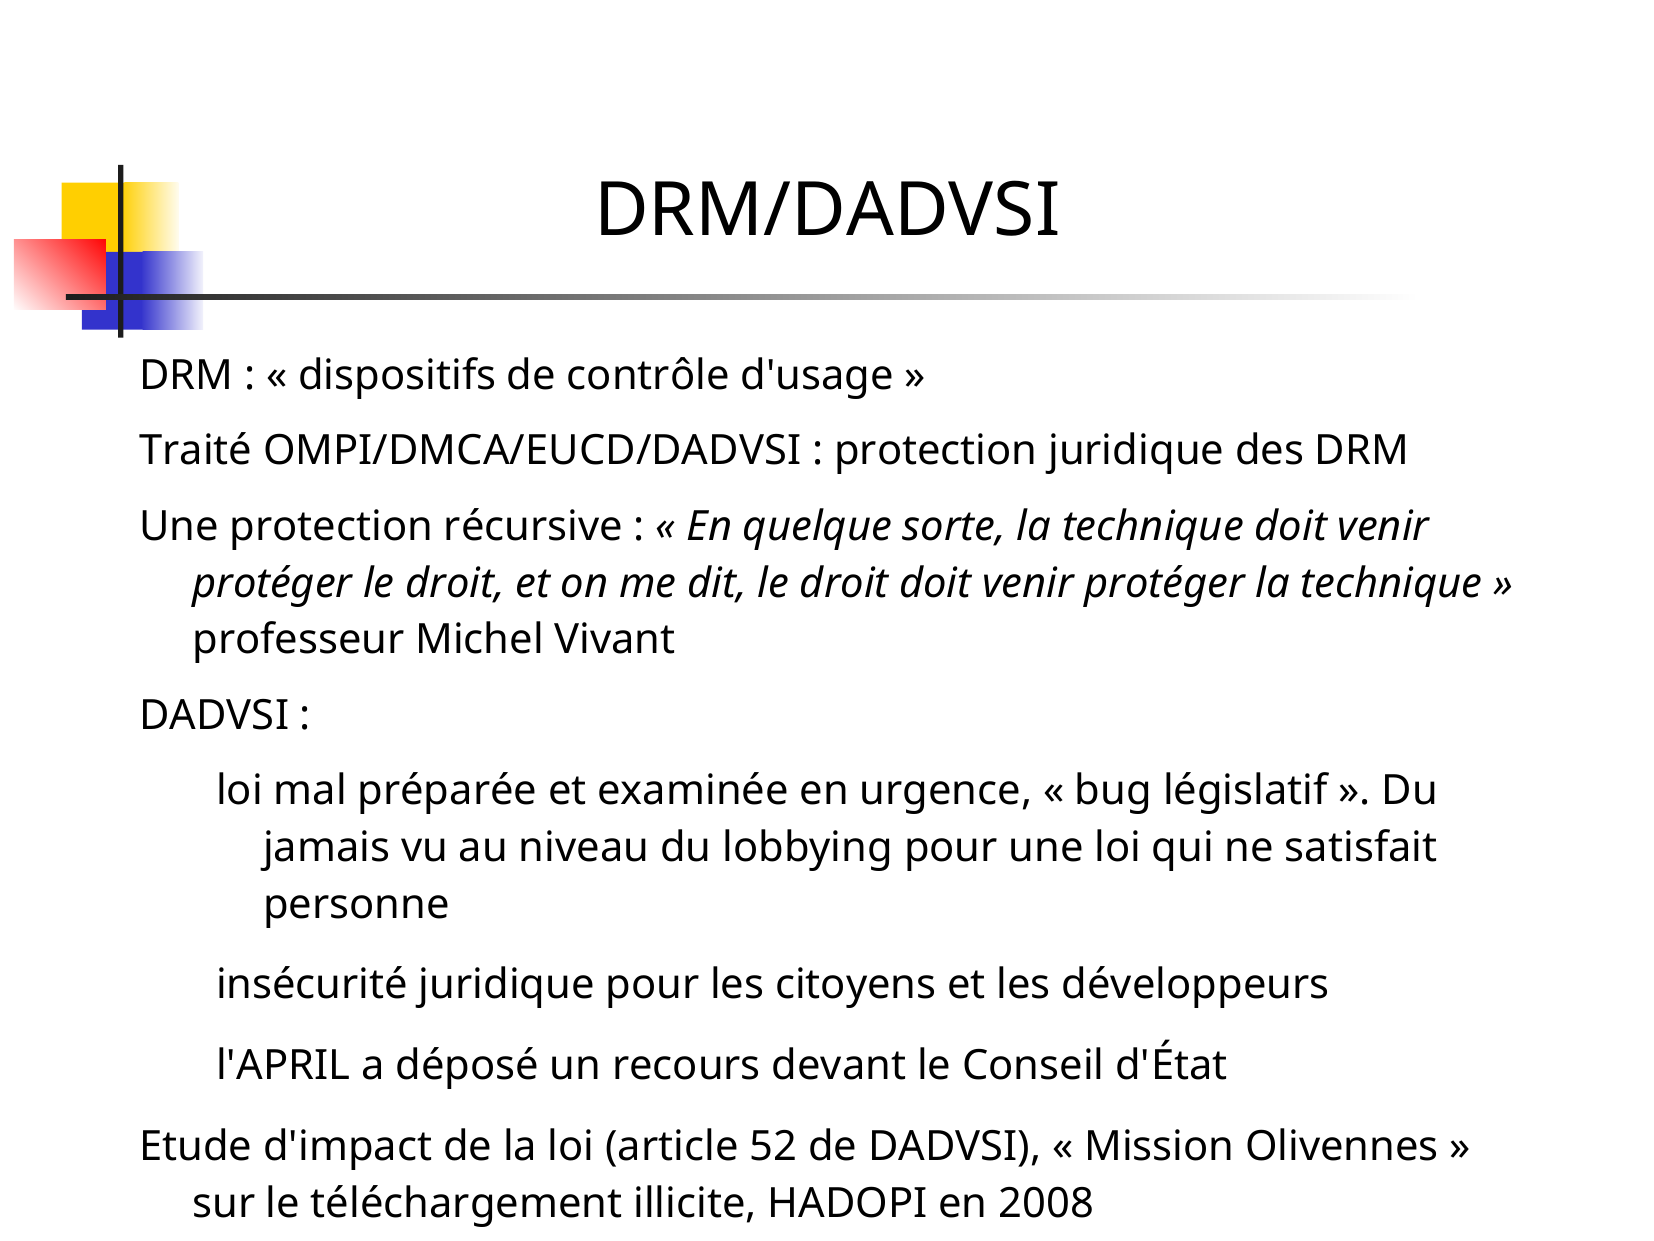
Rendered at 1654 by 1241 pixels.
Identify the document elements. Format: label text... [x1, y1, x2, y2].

title DRM/DADVSI [121, 102, 1534, 311]
list DRM : « dispositifs de contrôle d'usage » Traité OMPI/DMCA/EUCD/DADVSI : protection juridique des DRM Une protection récursive : « En quelque sorte, la technique doit venir protéger le droit, et on me dit, le droit doit venir protéger la technique » professeur Michel Vivant DADVSI : loi mal préparée et examinée en urgence, « bug législatif ». Du jamais vu au niveau du lobbying pour une loi qui ne satisfait personne insécurité juridique pour les citoyens et les développeurs l'APRIL a déposé un recours devant le Conseil d'État Etude d'impact de la loi (article 52 de DADVSI), « Mission Olivennes » sur le téléchargement illicite, HADOPI en 2008 [121, 344, 1534, 1199]
